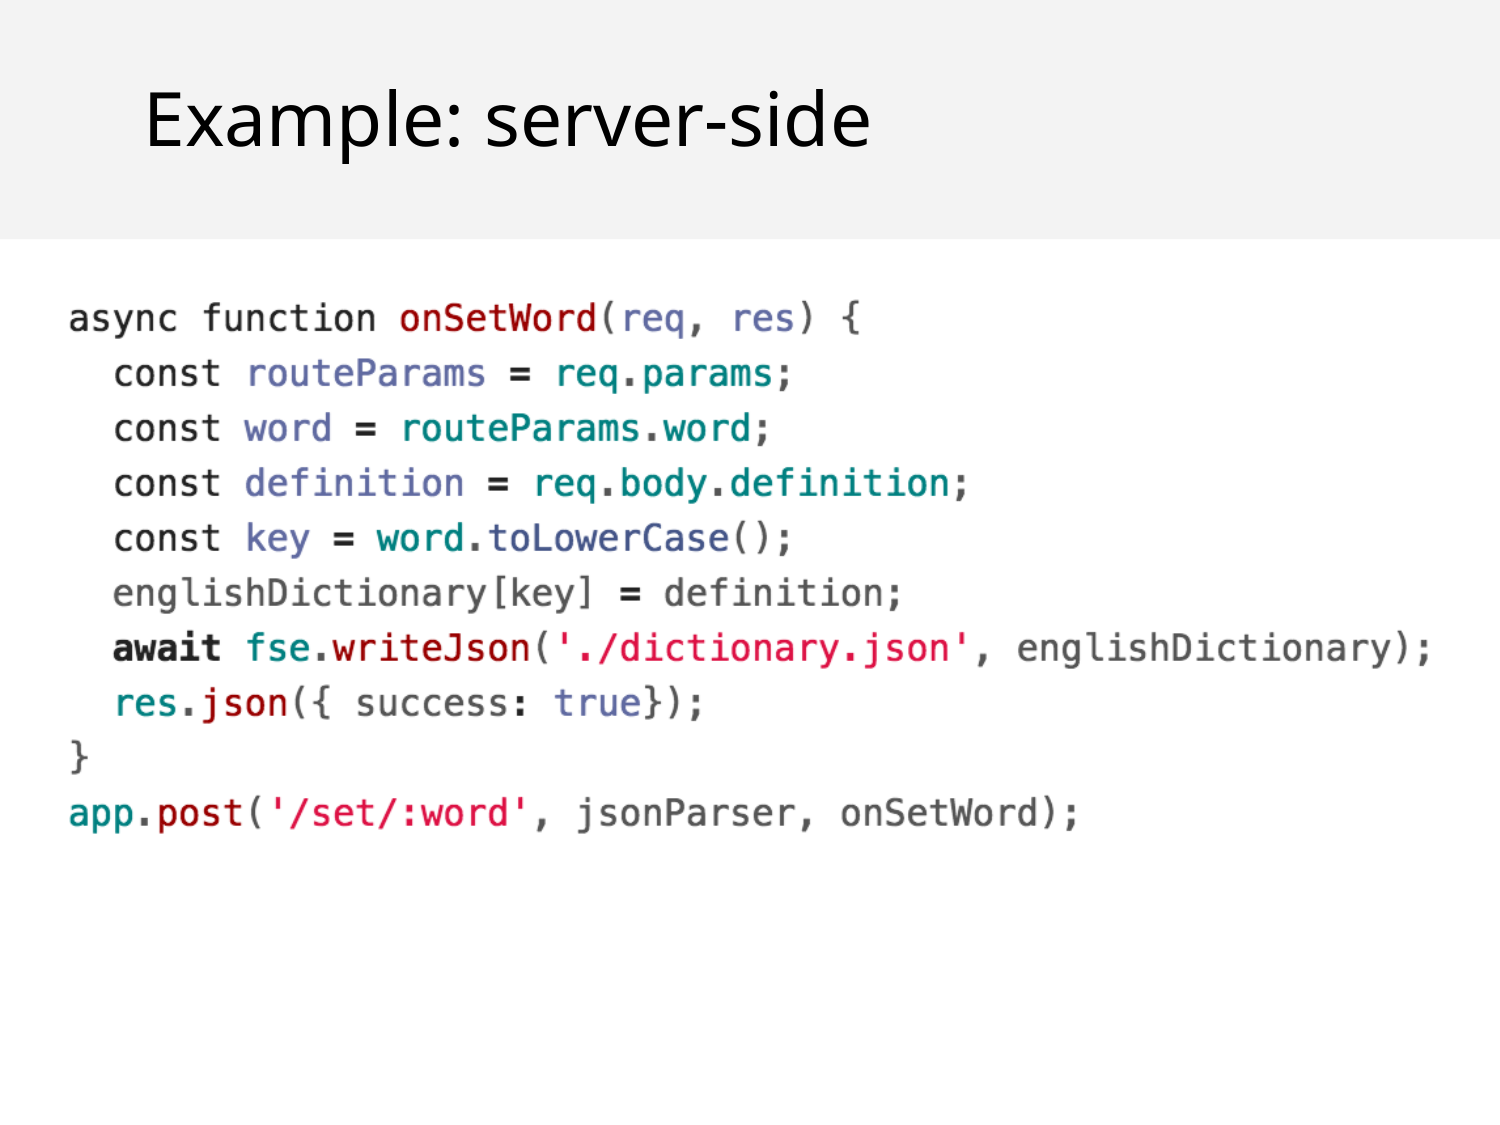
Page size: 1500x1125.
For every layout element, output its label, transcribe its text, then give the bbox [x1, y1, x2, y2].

title Example: server-side [128, 56, 1372, 183]
picture [42, 284, 1458, 873]
